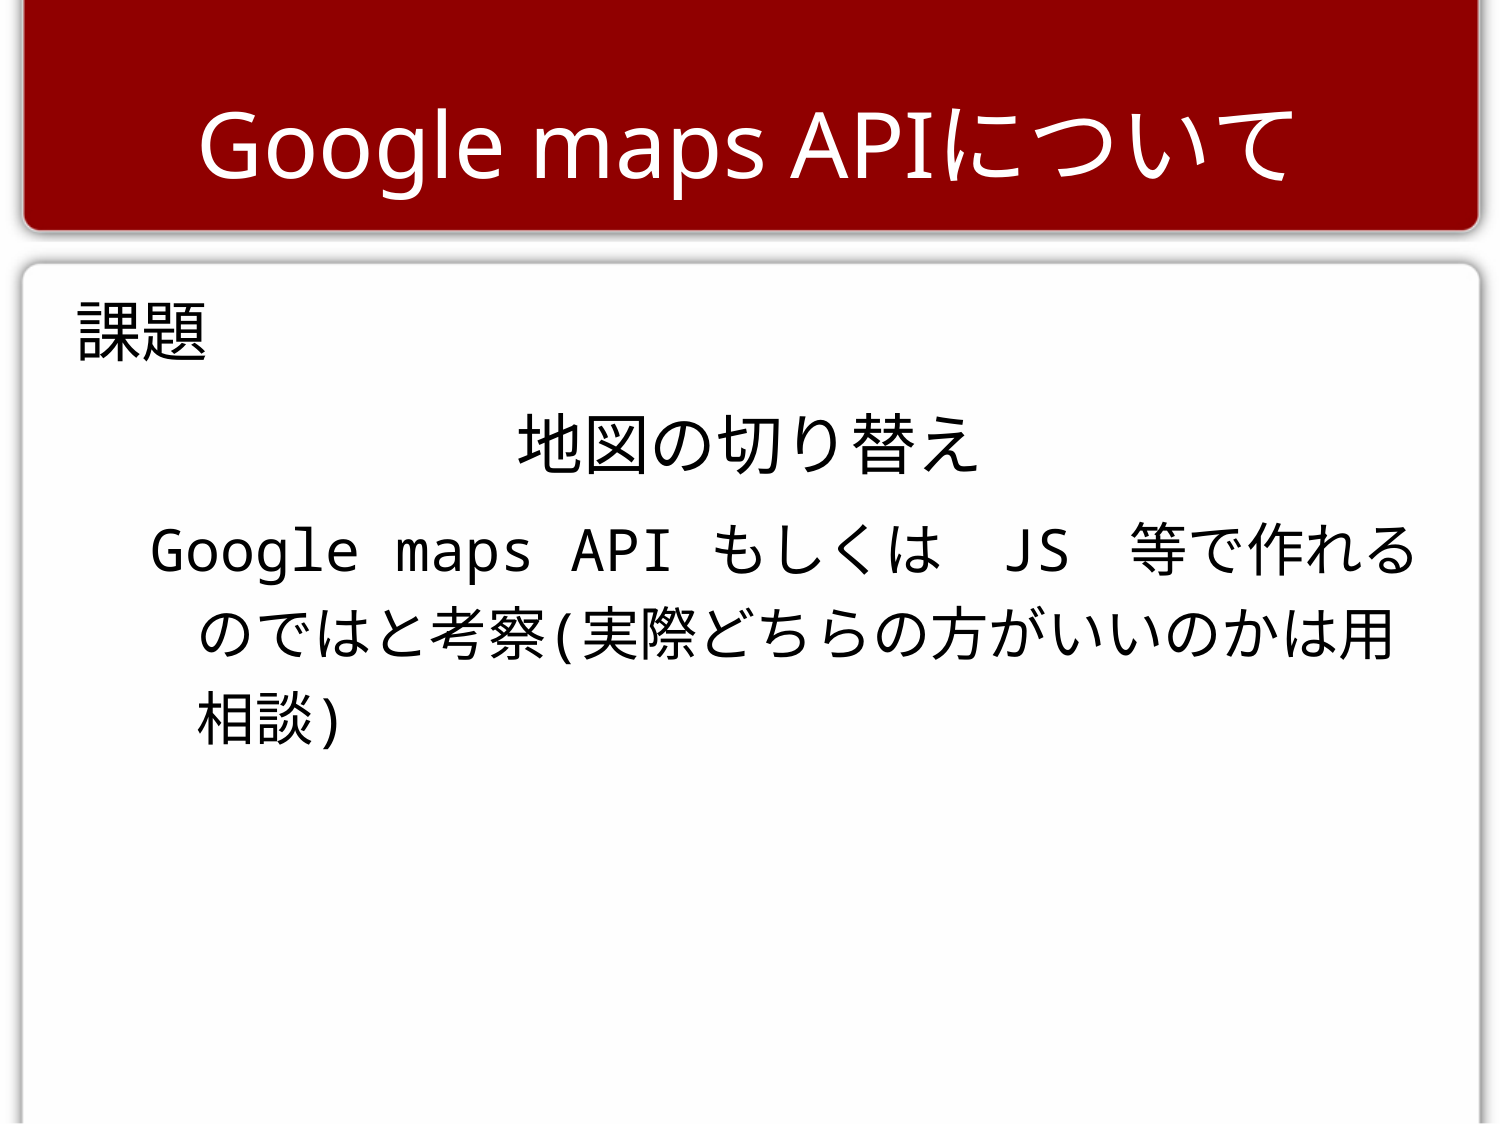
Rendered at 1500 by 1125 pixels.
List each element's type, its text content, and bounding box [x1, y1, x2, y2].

title Google maps APIについて [75, 28, 1426, 250]
picture [0, 0, 1500, 1125]
list 課題 地図の切り替え Google maps API もしくは JS 等で作れるのではと考察(実際どちらの方がいいのかは用相談) [75, 278, 1426, 991]
